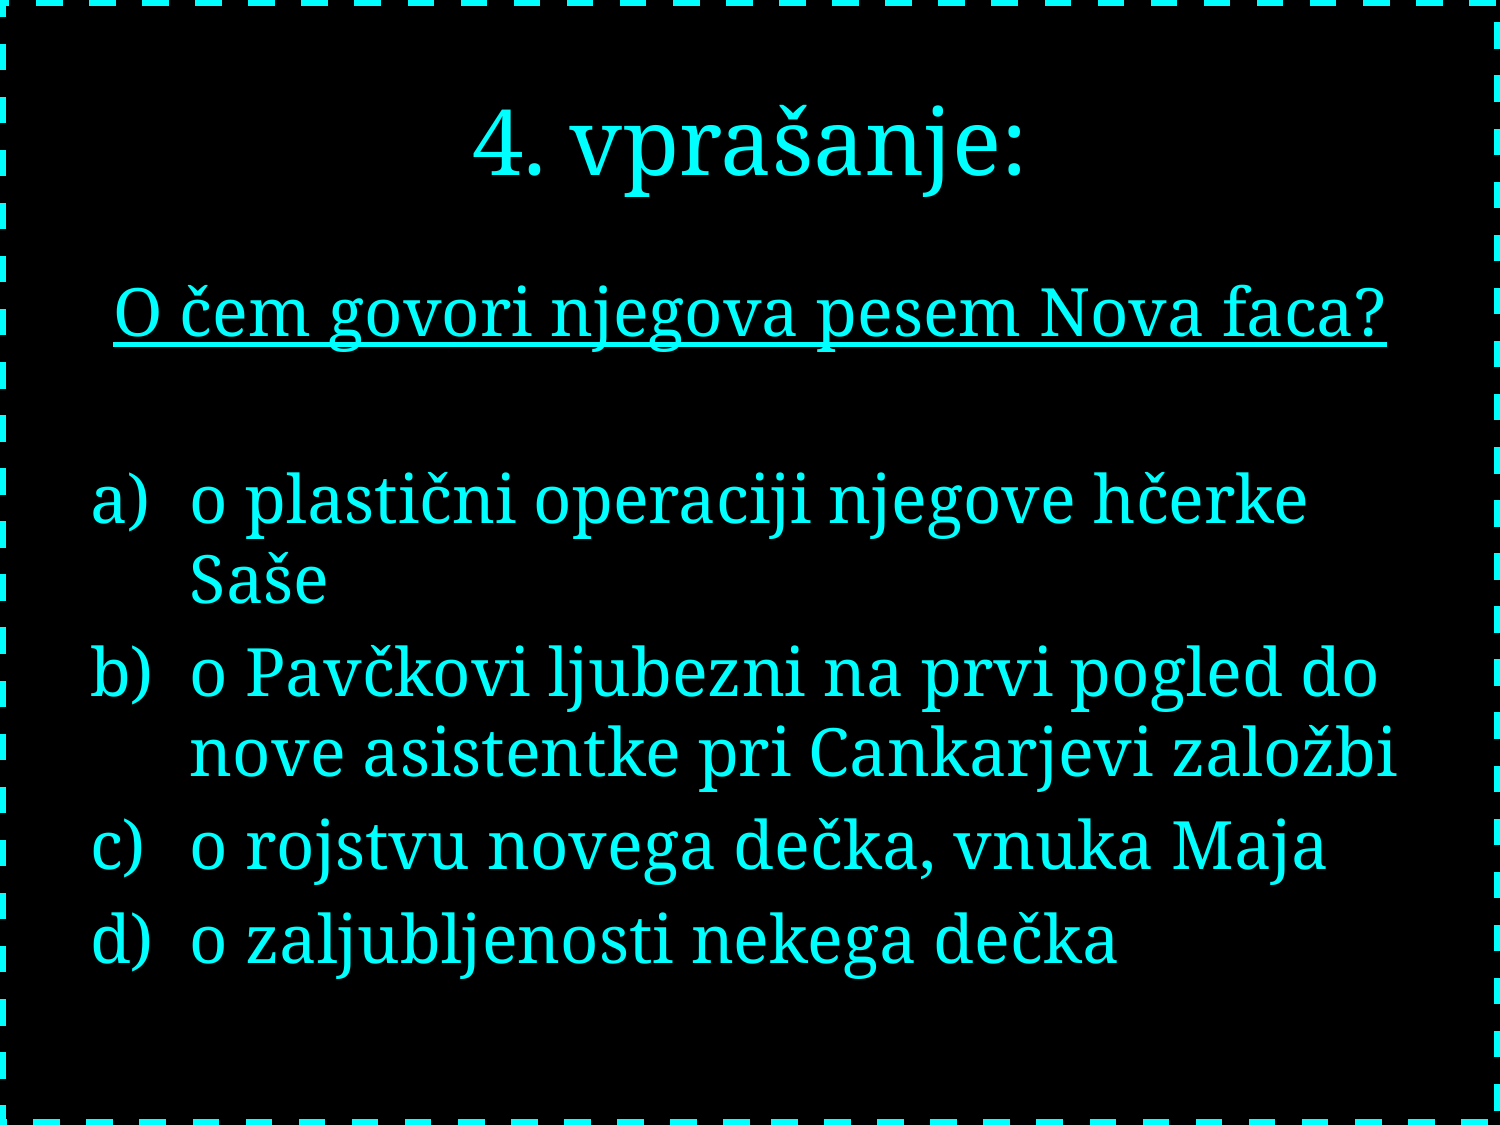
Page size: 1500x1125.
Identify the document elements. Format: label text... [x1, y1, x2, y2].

list O čem govori njegova pesem Nova faca? o plastični operaciji njegove hčerke Saše o Pavčkovi ljubezni na prvi pogled do nove asistentke pri Cankarjevi založbi o rojstvu novega dečka, vnuka Maja o zaljubljenosti nekega dečka [75, 262, 1425, 1005]
title 4. vprašanje: [75, 45, 1425, 233]
